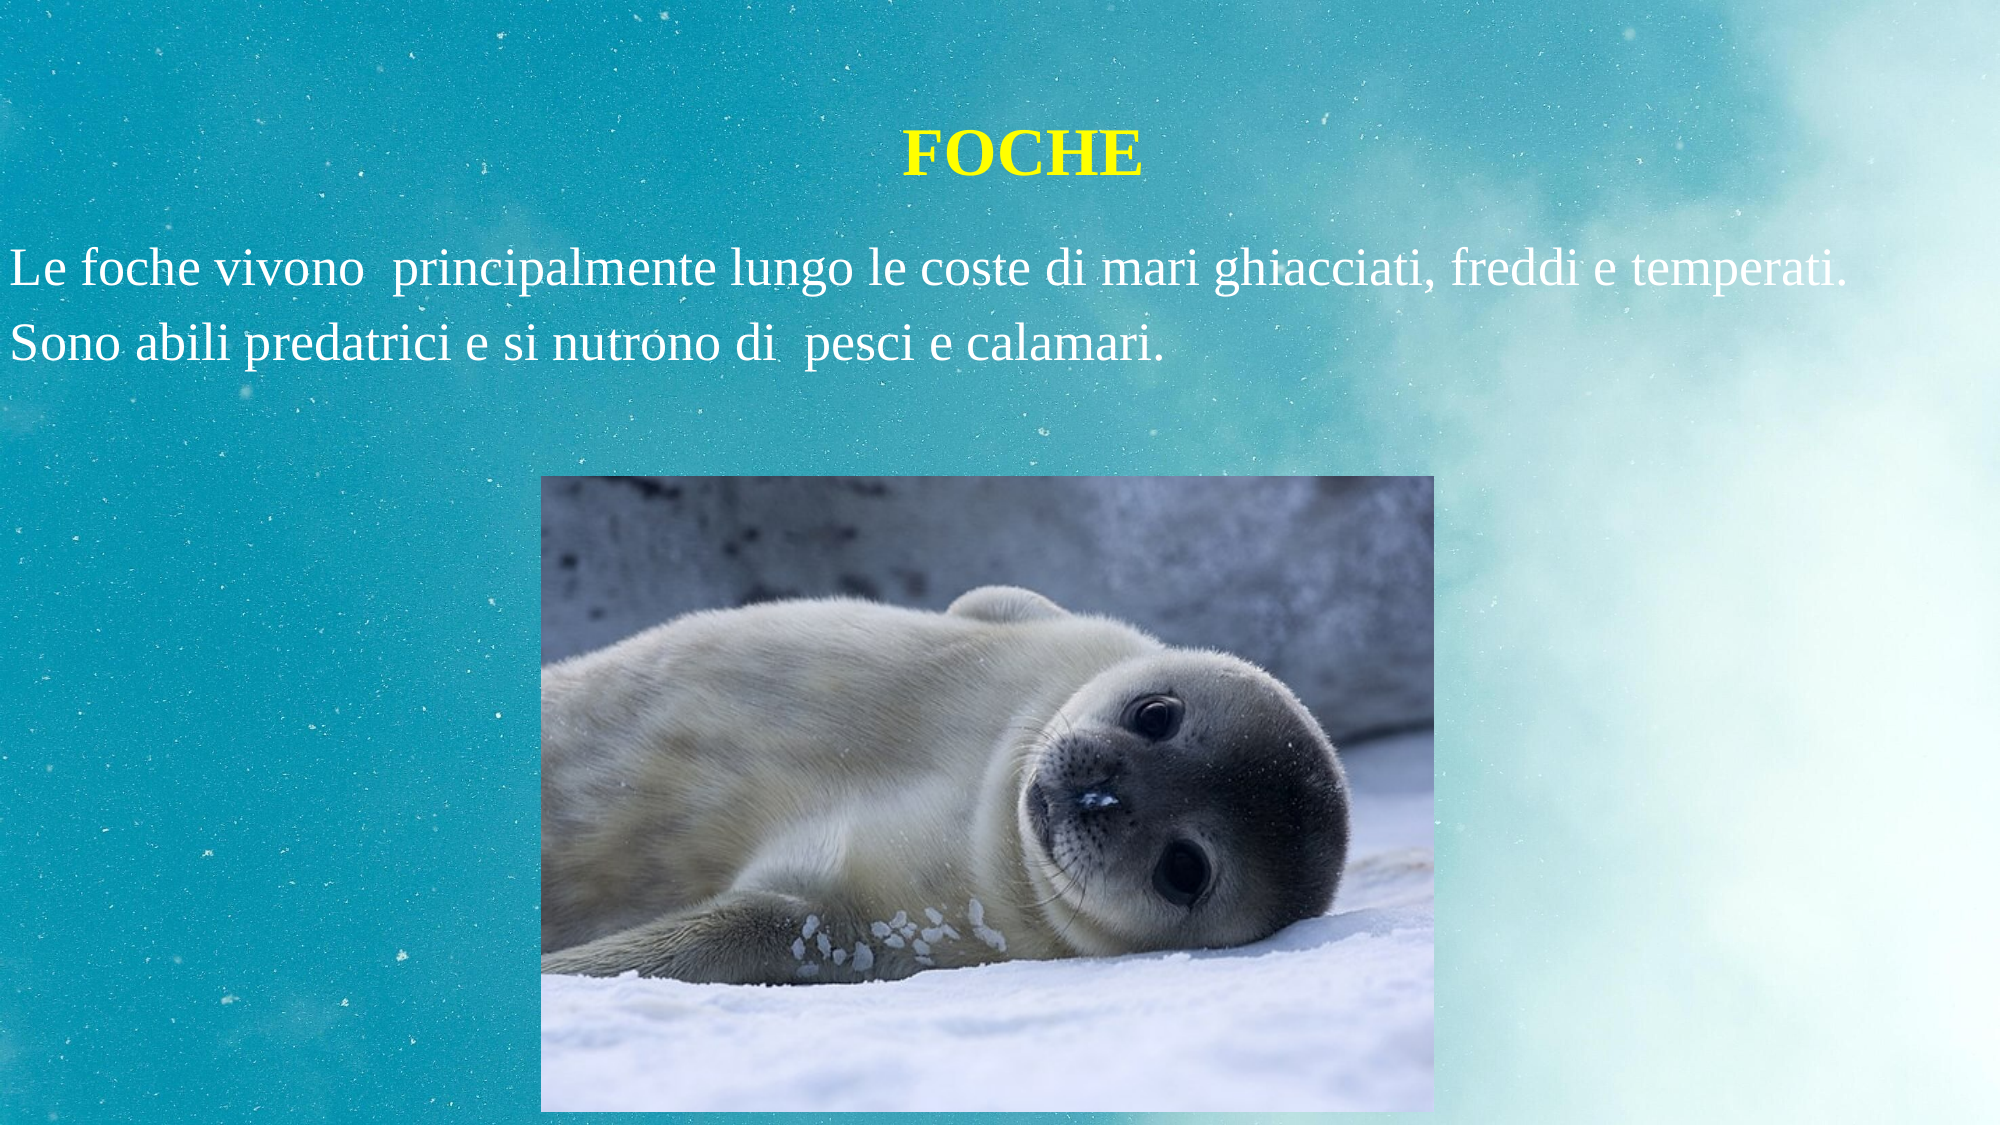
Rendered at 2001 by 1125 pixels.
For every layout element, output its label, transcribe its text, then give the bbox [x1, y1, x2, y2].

subtitle Le foche vivono principalmente lungo le coste di mari ghiacciati, freddi e temperati. Sono abili predatrici e si nutrono di pesci e calamari. [10, 221, 1908, 443]
picture [541, 476, 1434, 1112]
title FOCHE [64, 26, 1945, 206]
